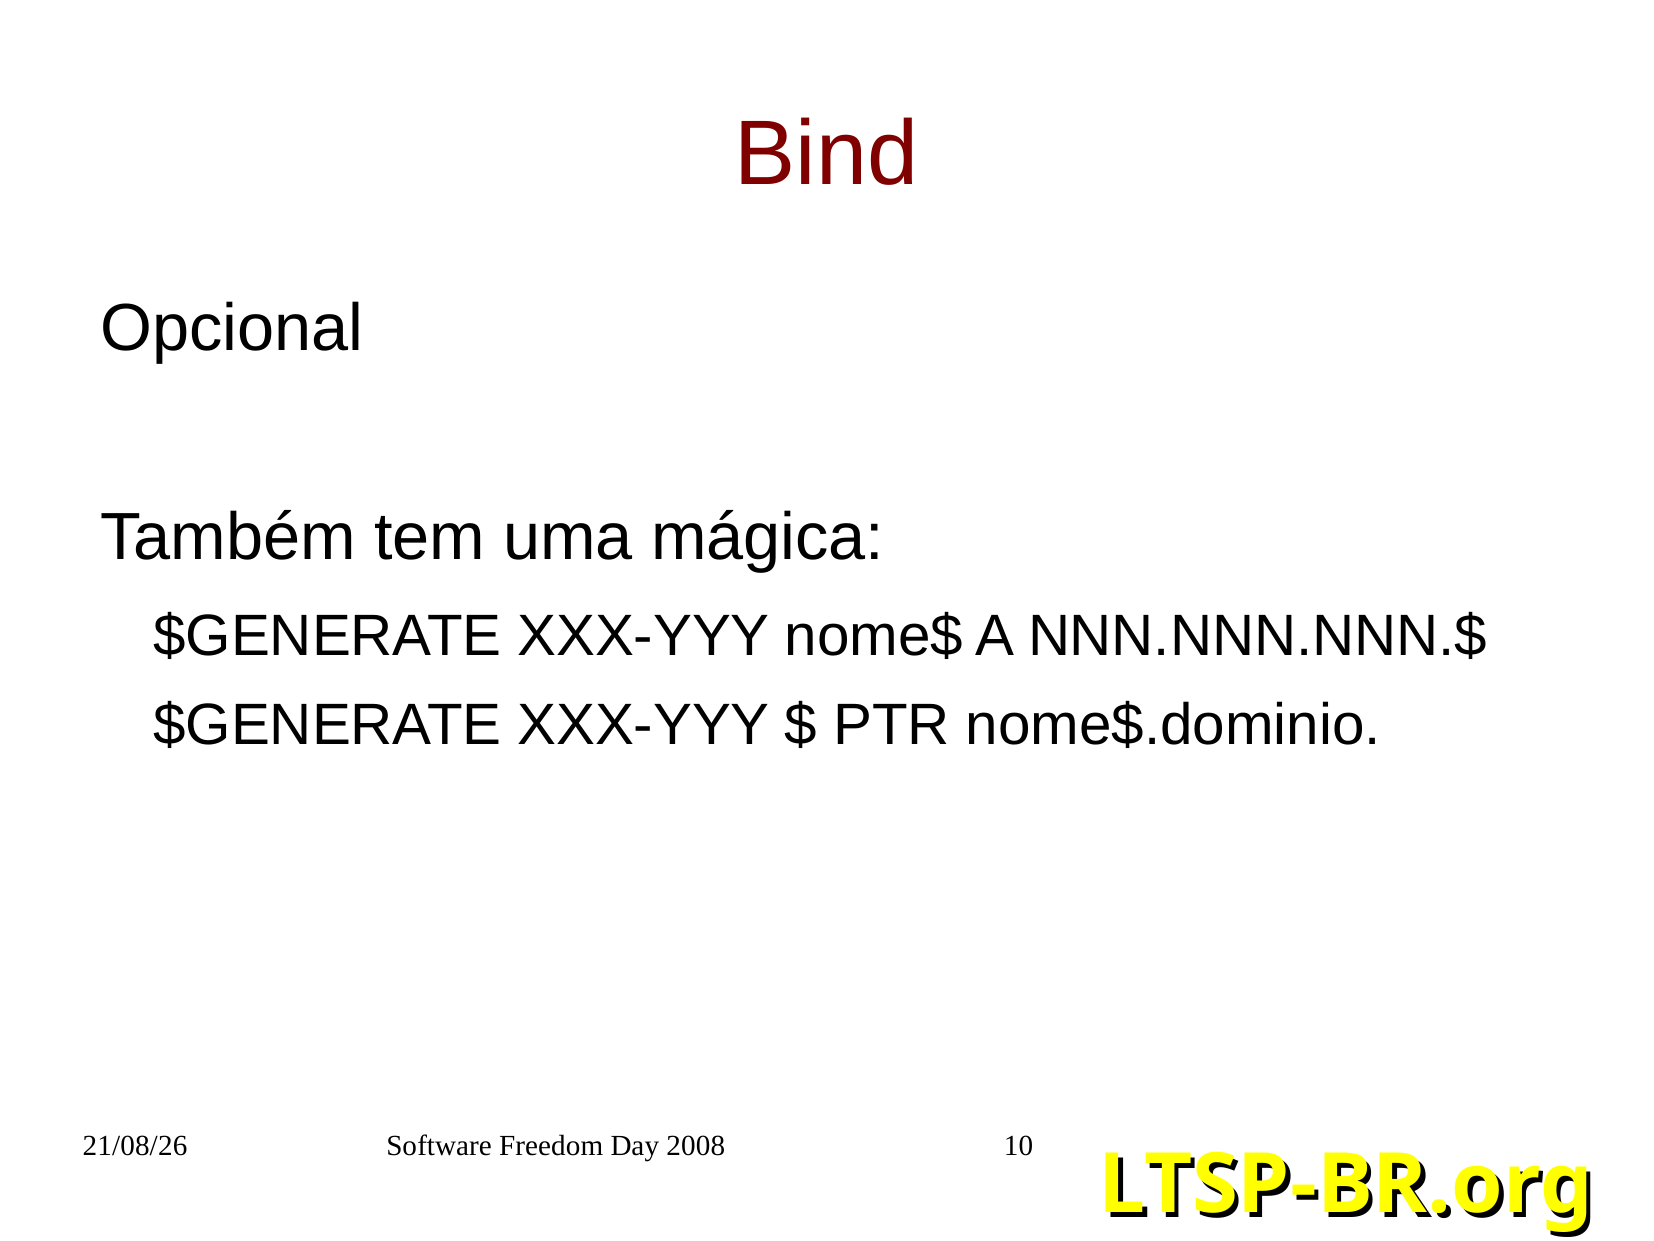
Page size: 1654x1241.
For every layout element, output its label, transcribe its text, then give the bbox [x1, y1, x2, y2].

title Bind [82, 56, 1571, 250]
list Opcional Também tem uma mágica: $GENERATE XXX-YYY nome$ A NNN.NNN.NNN.$ $GENERATE XXX-YYY $ PTR nome$.dominio. [82, 290, 1571, 1094]
